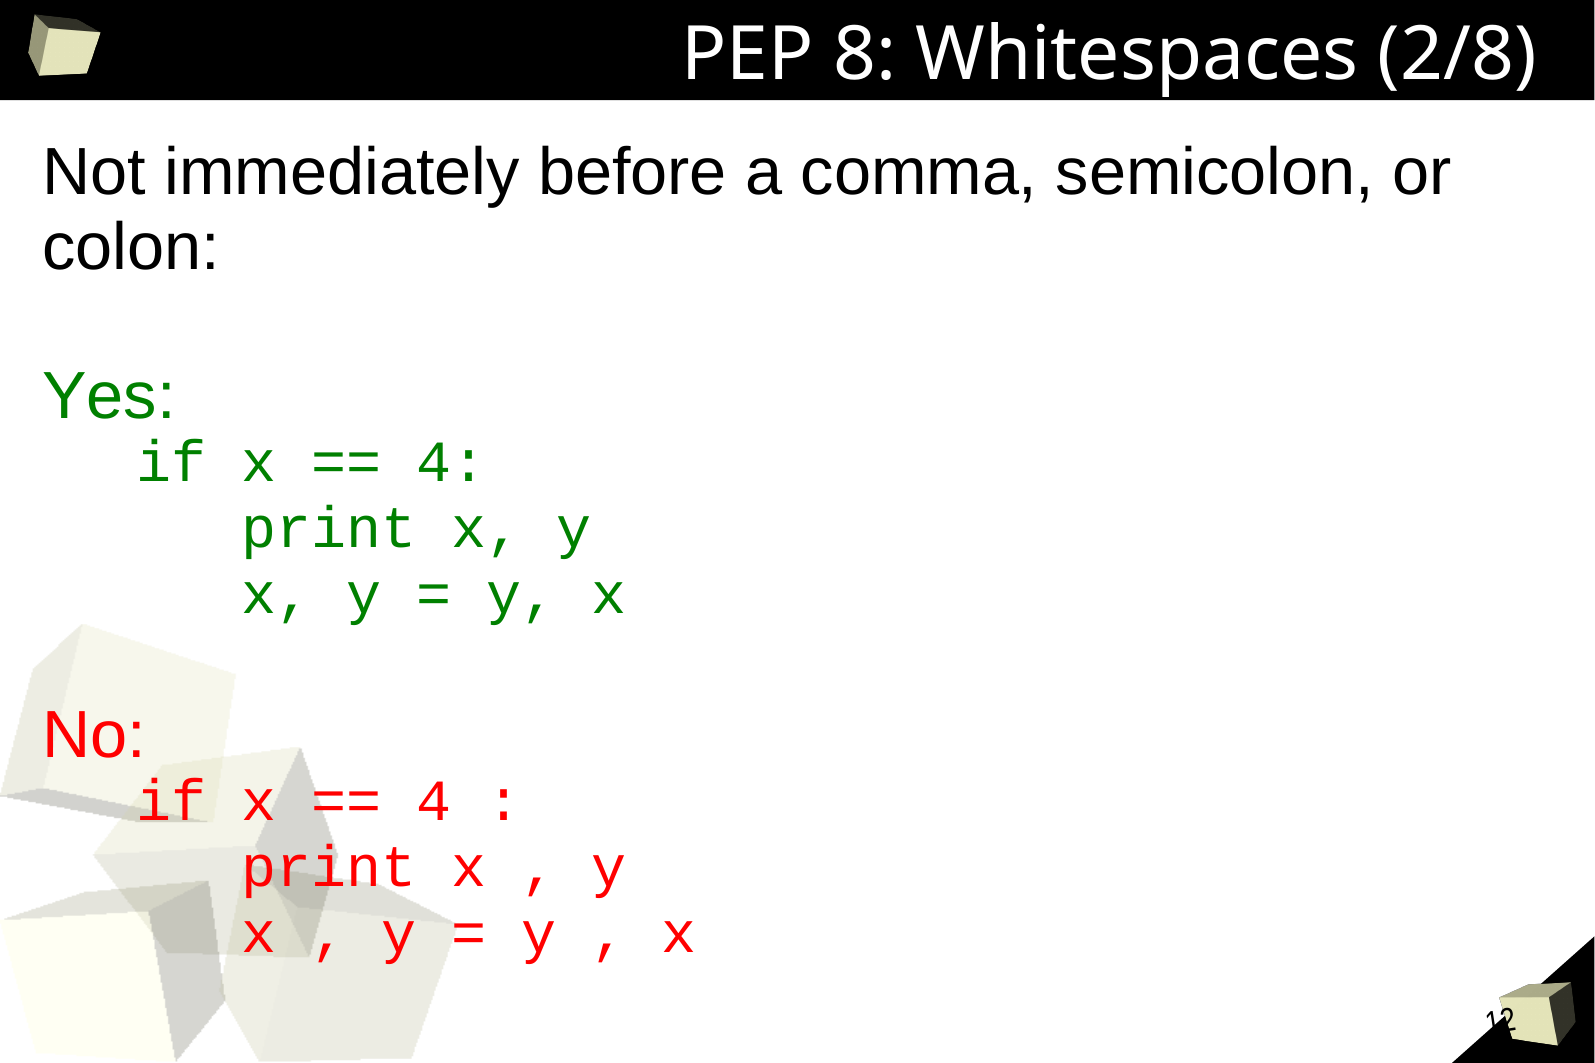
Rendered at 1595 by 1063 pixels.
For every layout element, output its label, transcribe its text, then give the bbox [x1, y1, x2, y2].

picture [0, 623, 460, 1063]
list Not immediately before a comma, semicolon, or colon: Yes: if x == 4: print x, y x, y = y, x No: if x == 4 : print x , y x , y = y , x [42, 134, 1554, 1023]
title PEP 8: Whitespaces (2/8) [113, 0, 1538, 104]
